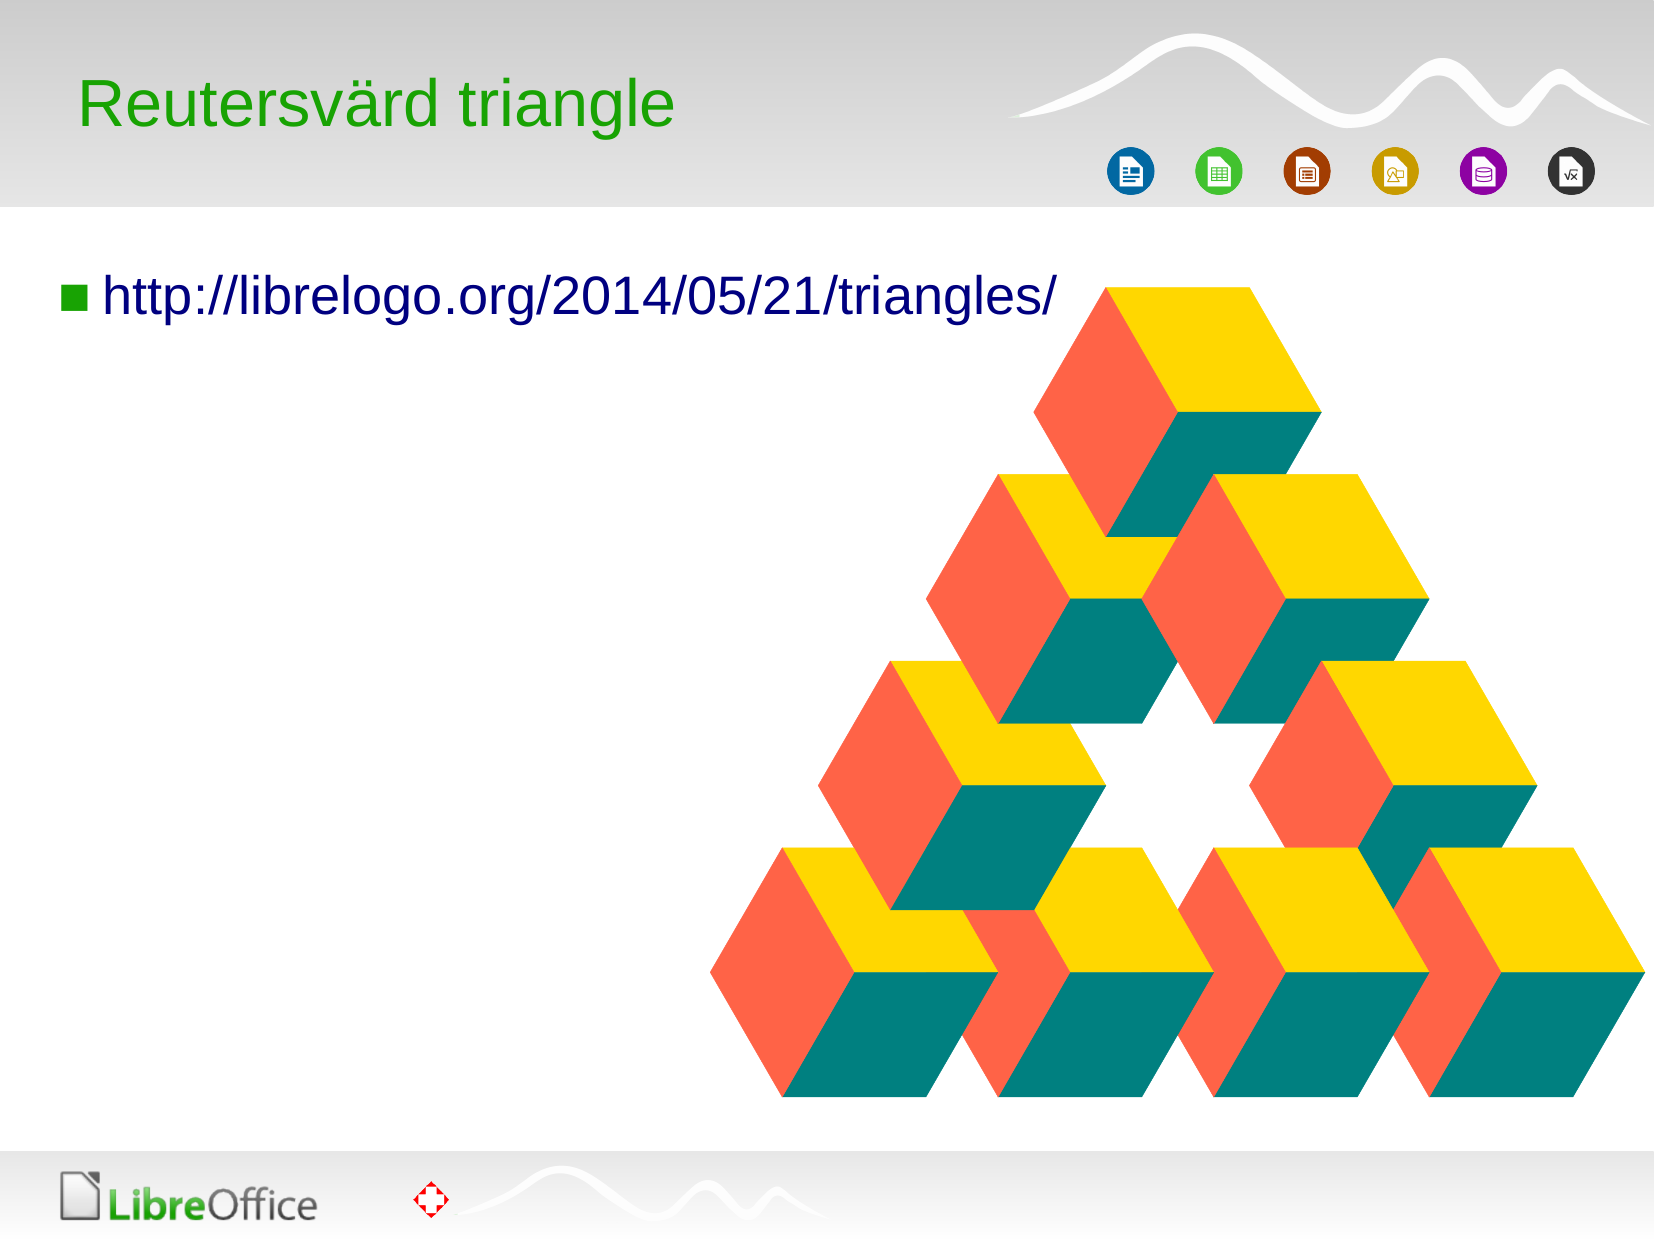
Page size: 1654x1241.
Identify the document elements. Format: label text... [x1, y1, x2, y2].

picture [1107, 147, 1595, 195]
list http://librelogo.org/2014/05/21/triangles/ [59, 265, 1595, 985]
picture [1034, 29, 1654, 131]
picture [41, 1152, 337, 1240]
picture [413, 1163, 833, 1223]
title Reutersvärd triangle [59, 29, 1034, 178]
picture [708, 286, 1647, 1099]
